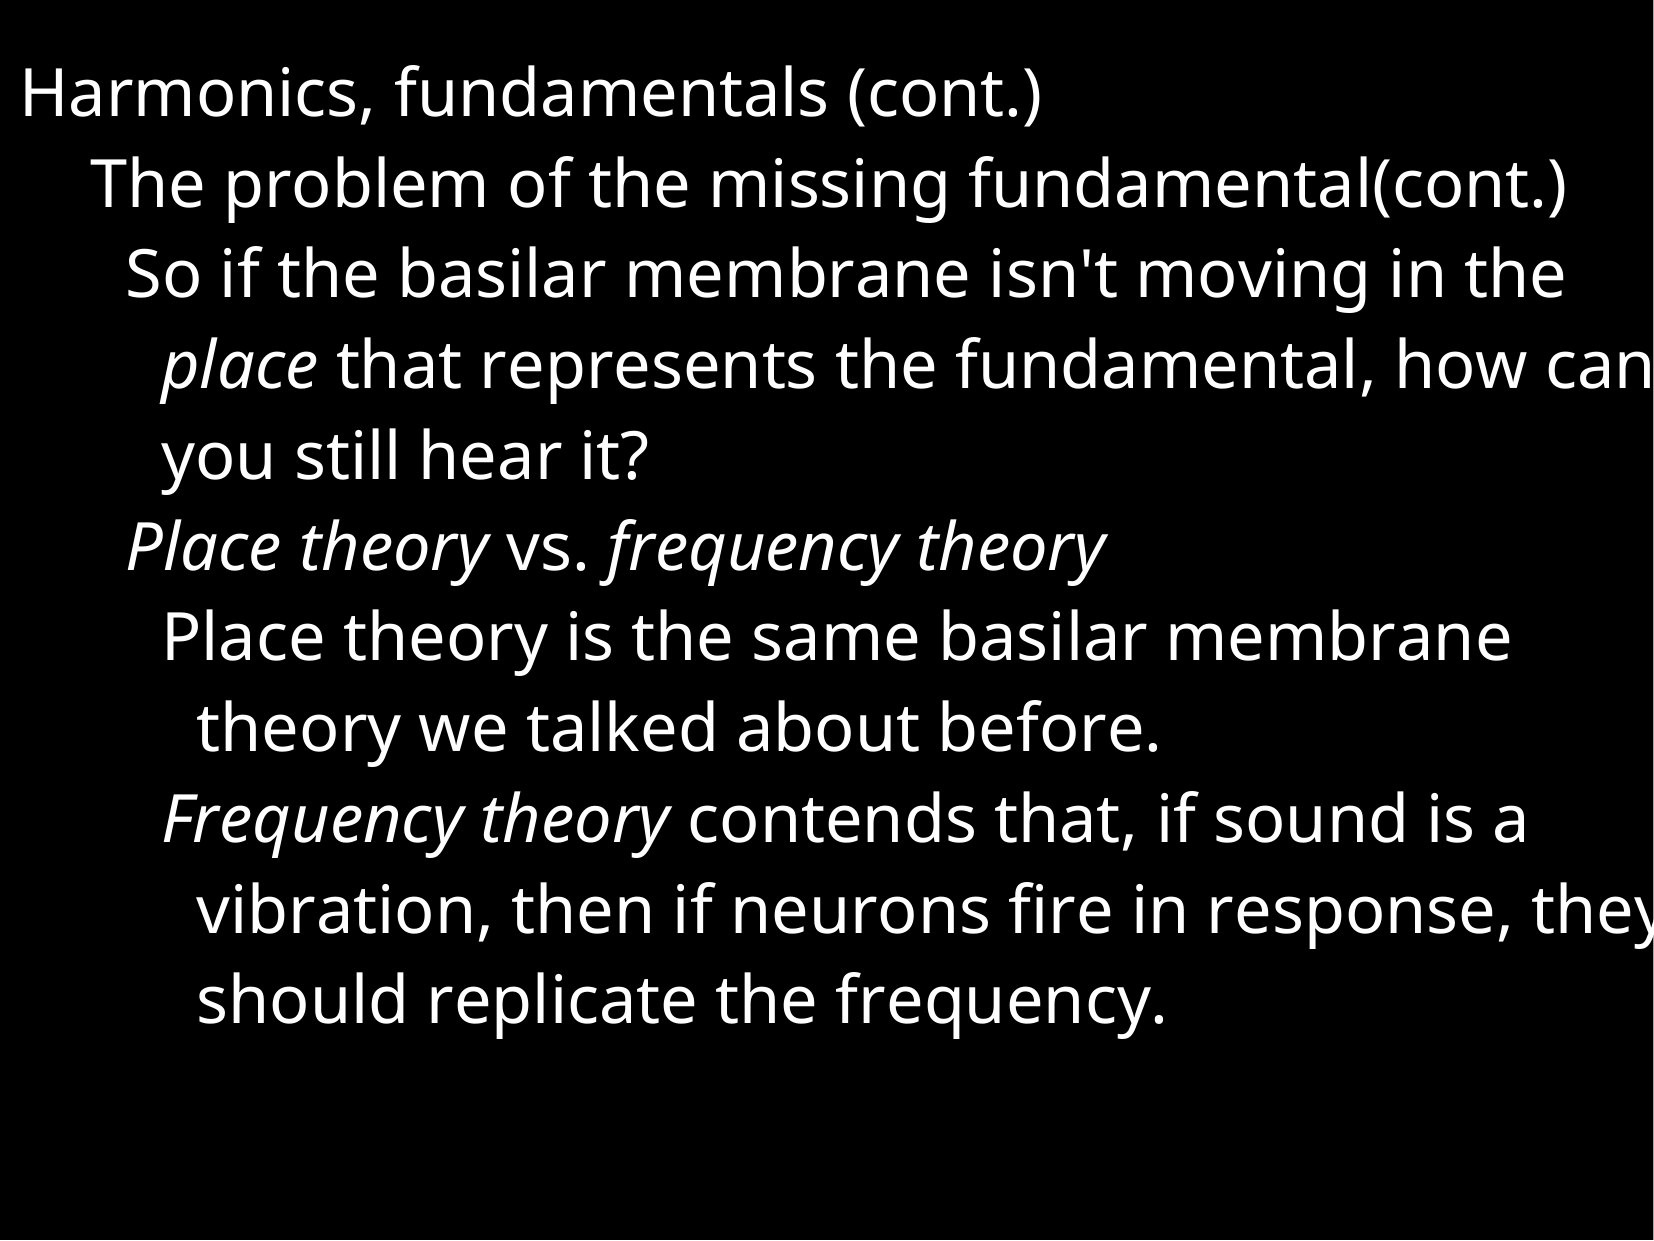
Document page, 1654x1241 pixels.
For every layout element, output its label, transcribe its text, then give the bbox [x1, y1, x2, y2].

text_box Harmonics, fundamentals (cont.) The problem of the missing fundamental(cont.) So if the basilar membrane isn't moving in the place that represents the fundamental, how can you still hear it? Place theory vs. frequency theory Place theory is the same basilar membrane theory we talked about before. Frequency theory contends that, if sound is a vibration, then if neurons fire in response, they should replicate the frequency. [4, 37, 1654, 1181]
